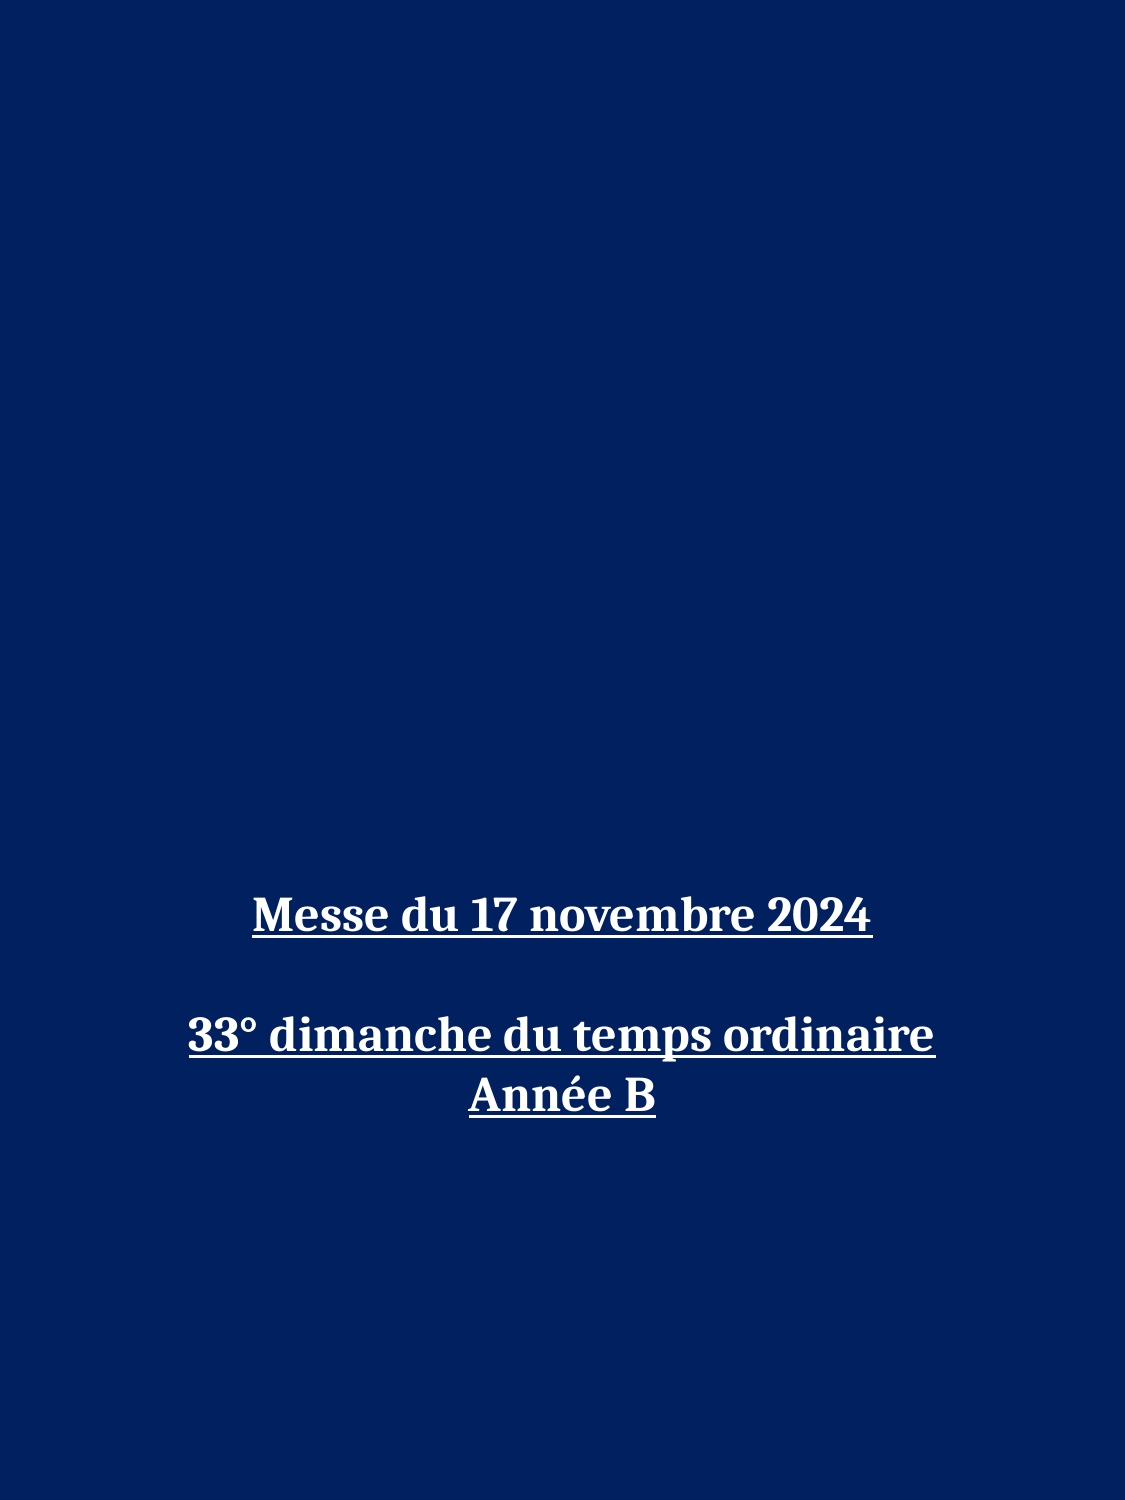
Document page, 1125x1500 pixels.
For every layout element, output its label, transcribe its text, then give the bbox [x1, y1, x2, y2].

text_box Messe du 17 novembre 2024 33° dimanche du temps ordinaire Année B [0, 874, 1125, 1129]
